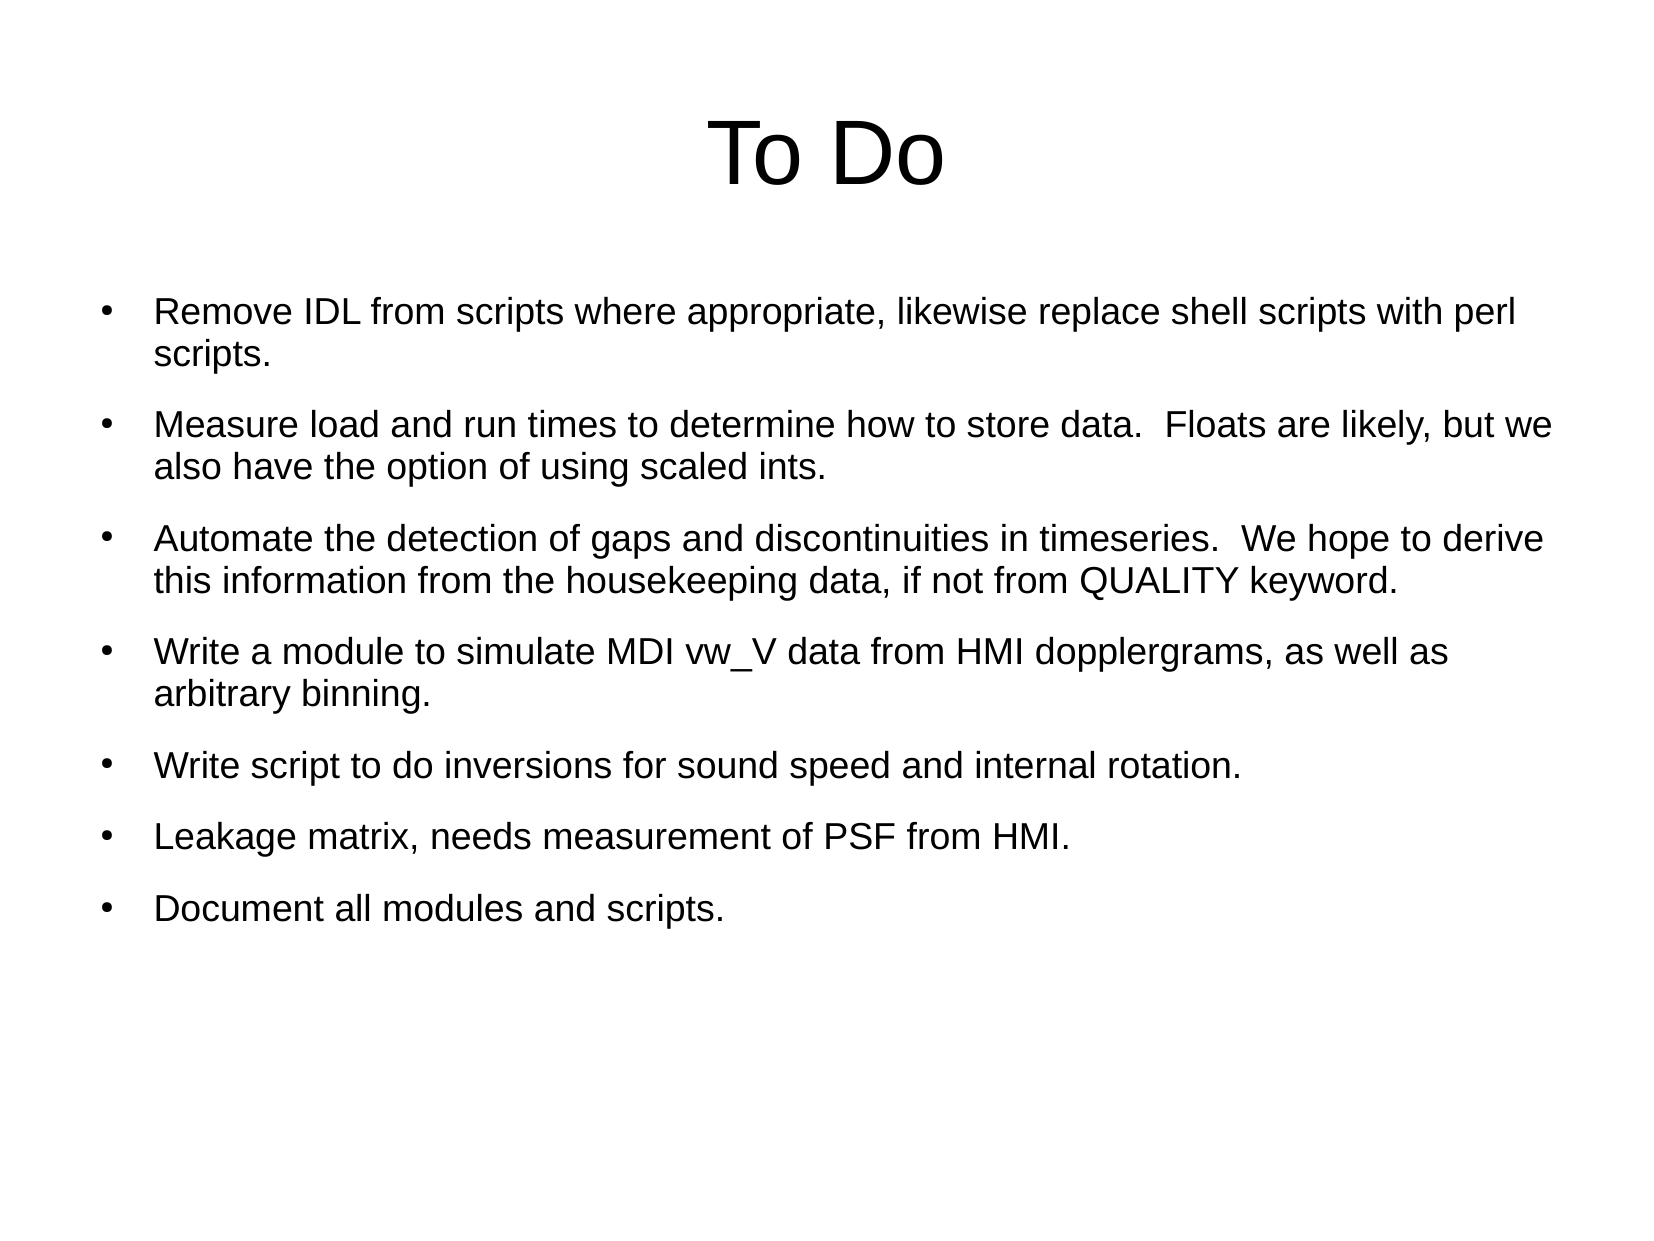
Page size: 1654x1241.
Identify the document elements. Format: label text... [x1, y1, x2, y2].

title To Do [82, 56, 1571, 250]
list Remove IDL from scripts where appropriate, likewise replace shell scripts with perl scripts. Measure load and run times to determine how to store data. Floats are likely, but we also have the option of using scaled ints. Automate the detection of gaps and discontinuities in timeseries. We hope to derive this information from the housekeeping data, if not from QUALITY keyword. Write a module to simulate MDI vw_V data from HMI dopplergrams, as well as arbitrary binning. Write script to do inversions for sound speed and internal rotation. Leakage matrix, needs measurement of PSF from HMI. Document all modules and scripts. [82, 290, 1571, 1094]
